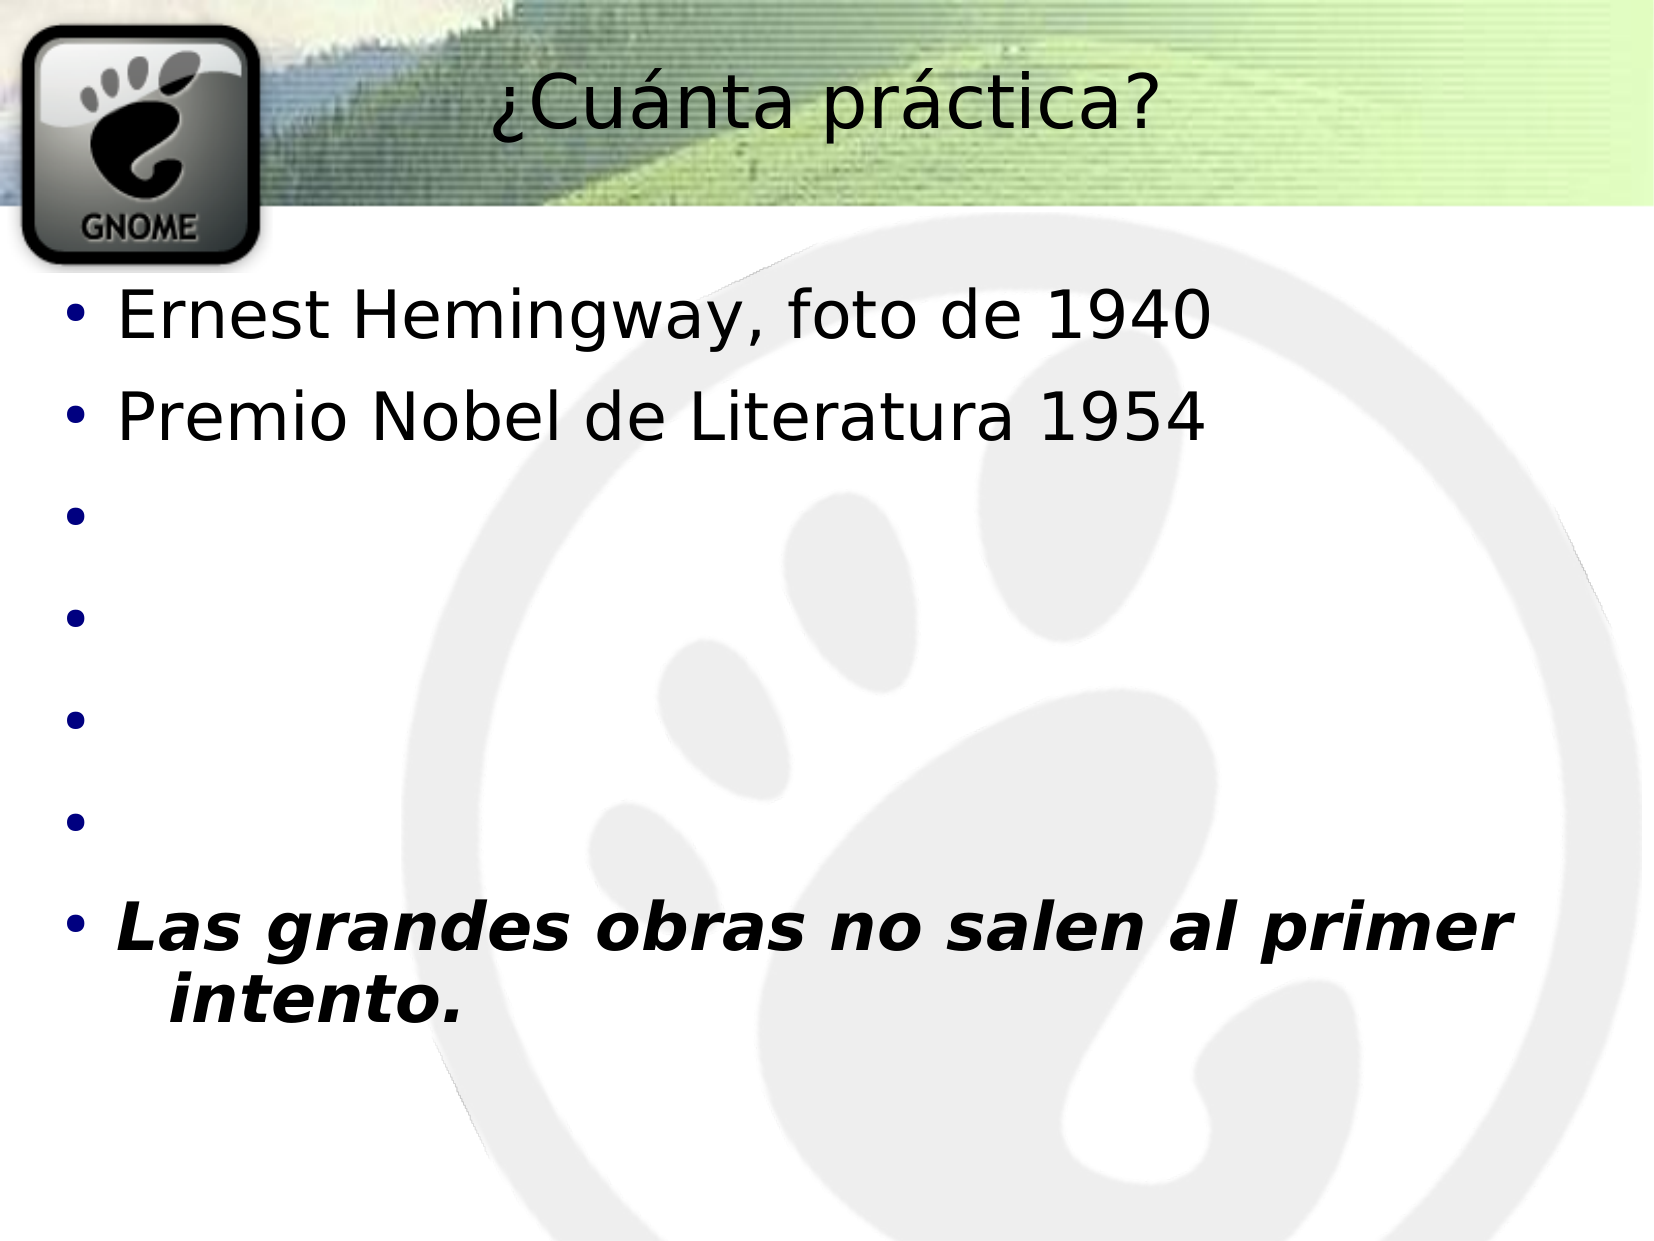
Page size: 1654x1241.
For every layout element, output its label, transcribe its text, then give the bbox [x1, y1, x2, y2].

picture [0, 207, 1654, 1241]
list Ernest Hemingway, foto de 1940 Premio Nobel de Literatura 1954 Las grandes obras no salen al primer intento. [29, 280, 1625, 1241]
title ¿Cuánta práctica? [0, 0, 1654, 207]
